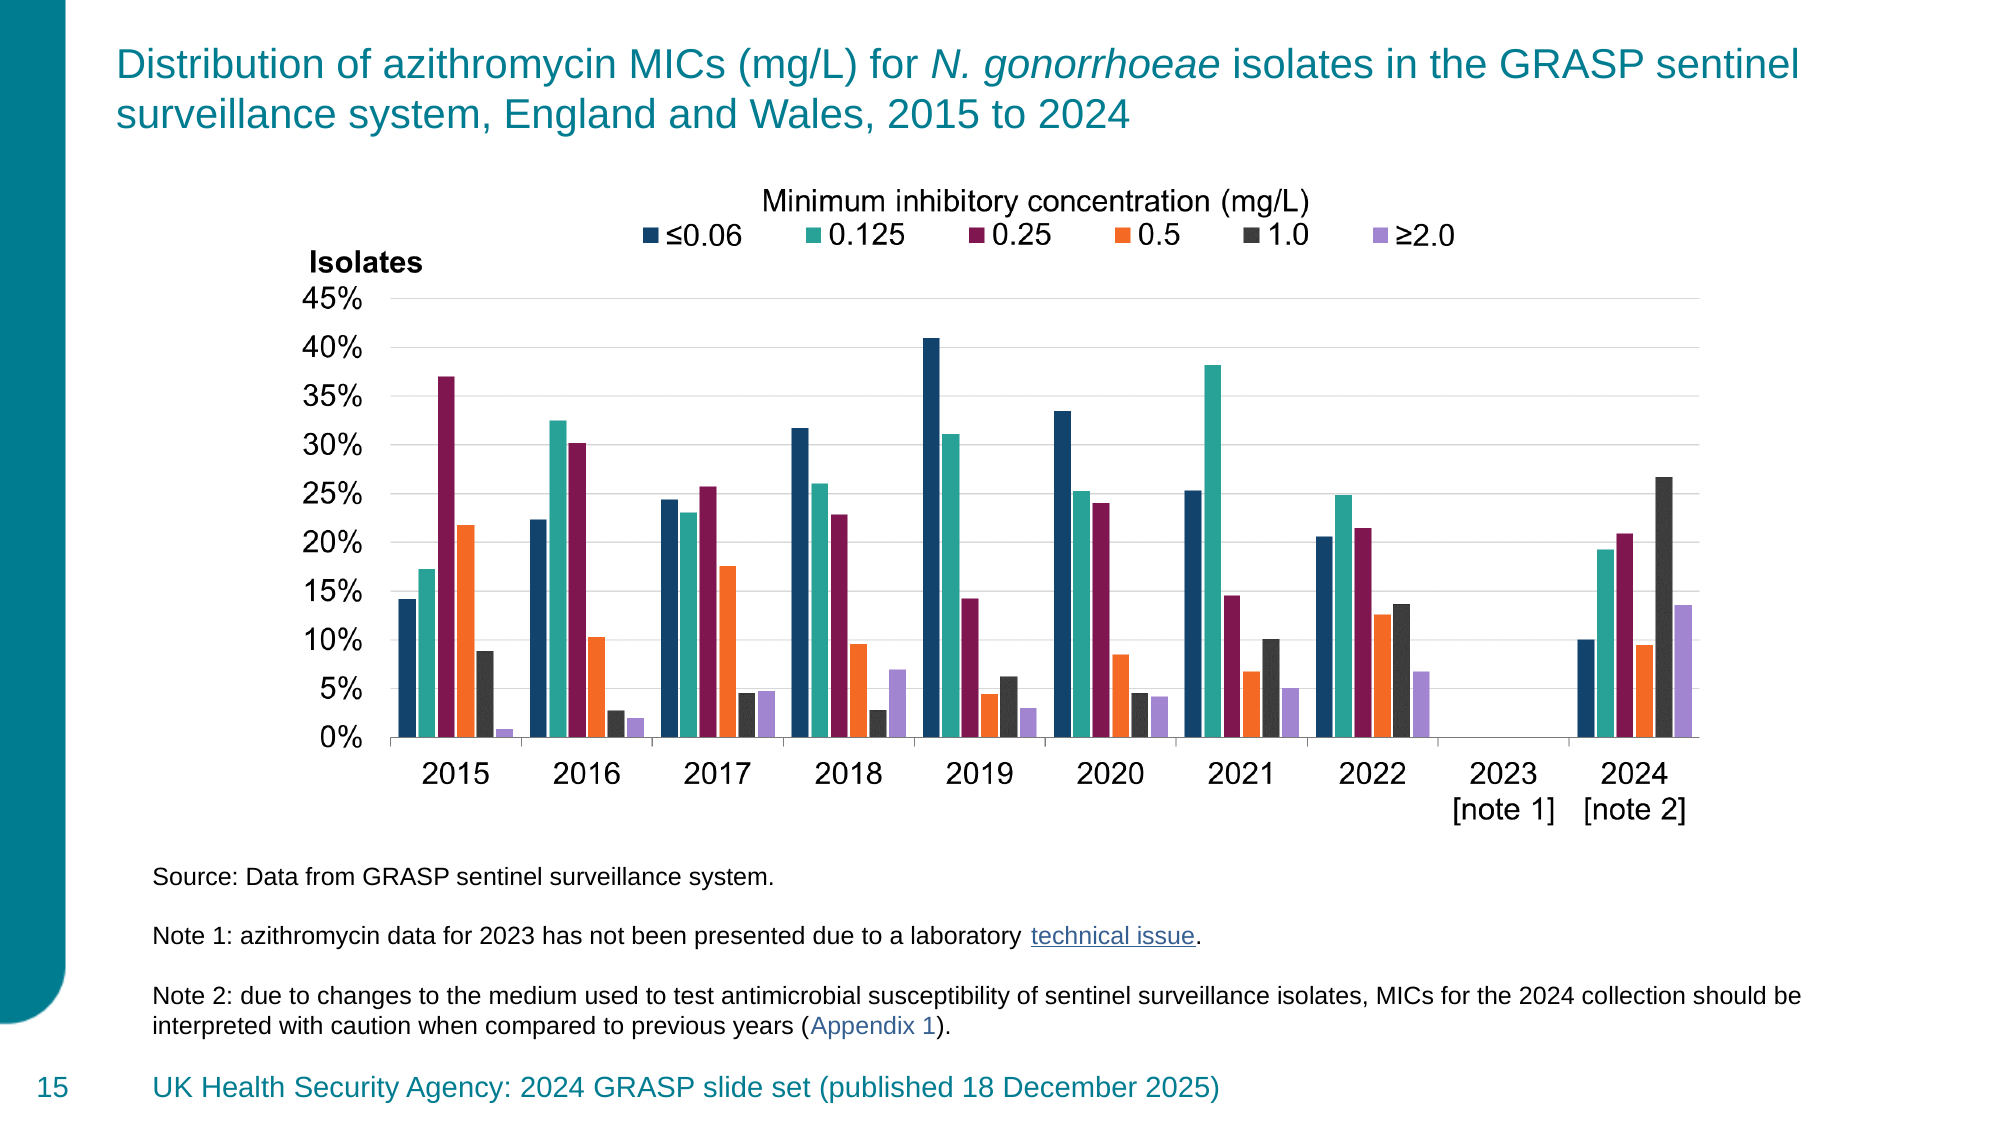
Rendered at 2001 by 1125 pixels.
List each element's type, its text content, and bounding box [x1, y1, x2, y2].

text_box UK Health Security Agency: 2024 GRASP slide set (published 18 December 2025) [137, 1056, 1780, 1116]
text_box [21, 1056, 120, 1117]
text_box Source: Data from GRASP sentinel surveillance system. Note 1: azithromycin data for 2023 has not been presented due to a laboratory technical issue. Note 2: due to changes to the medium used to test antimicrobial susceptibility of sentinel surveillance isolates, MICs for the 2024 collection should be interpreted with caution when compared to previous years (Appendix 1). [137, 852, 1926, 1050]
title Distribution of azithromycin MICs (mg/L) for N. gonorrhoeae isolates in the GRASP sentinel surveillance system, England and Wales, 2015 to 2024 [101, 29, 1926, 144]
picture [300, 174, 1700, 852]
